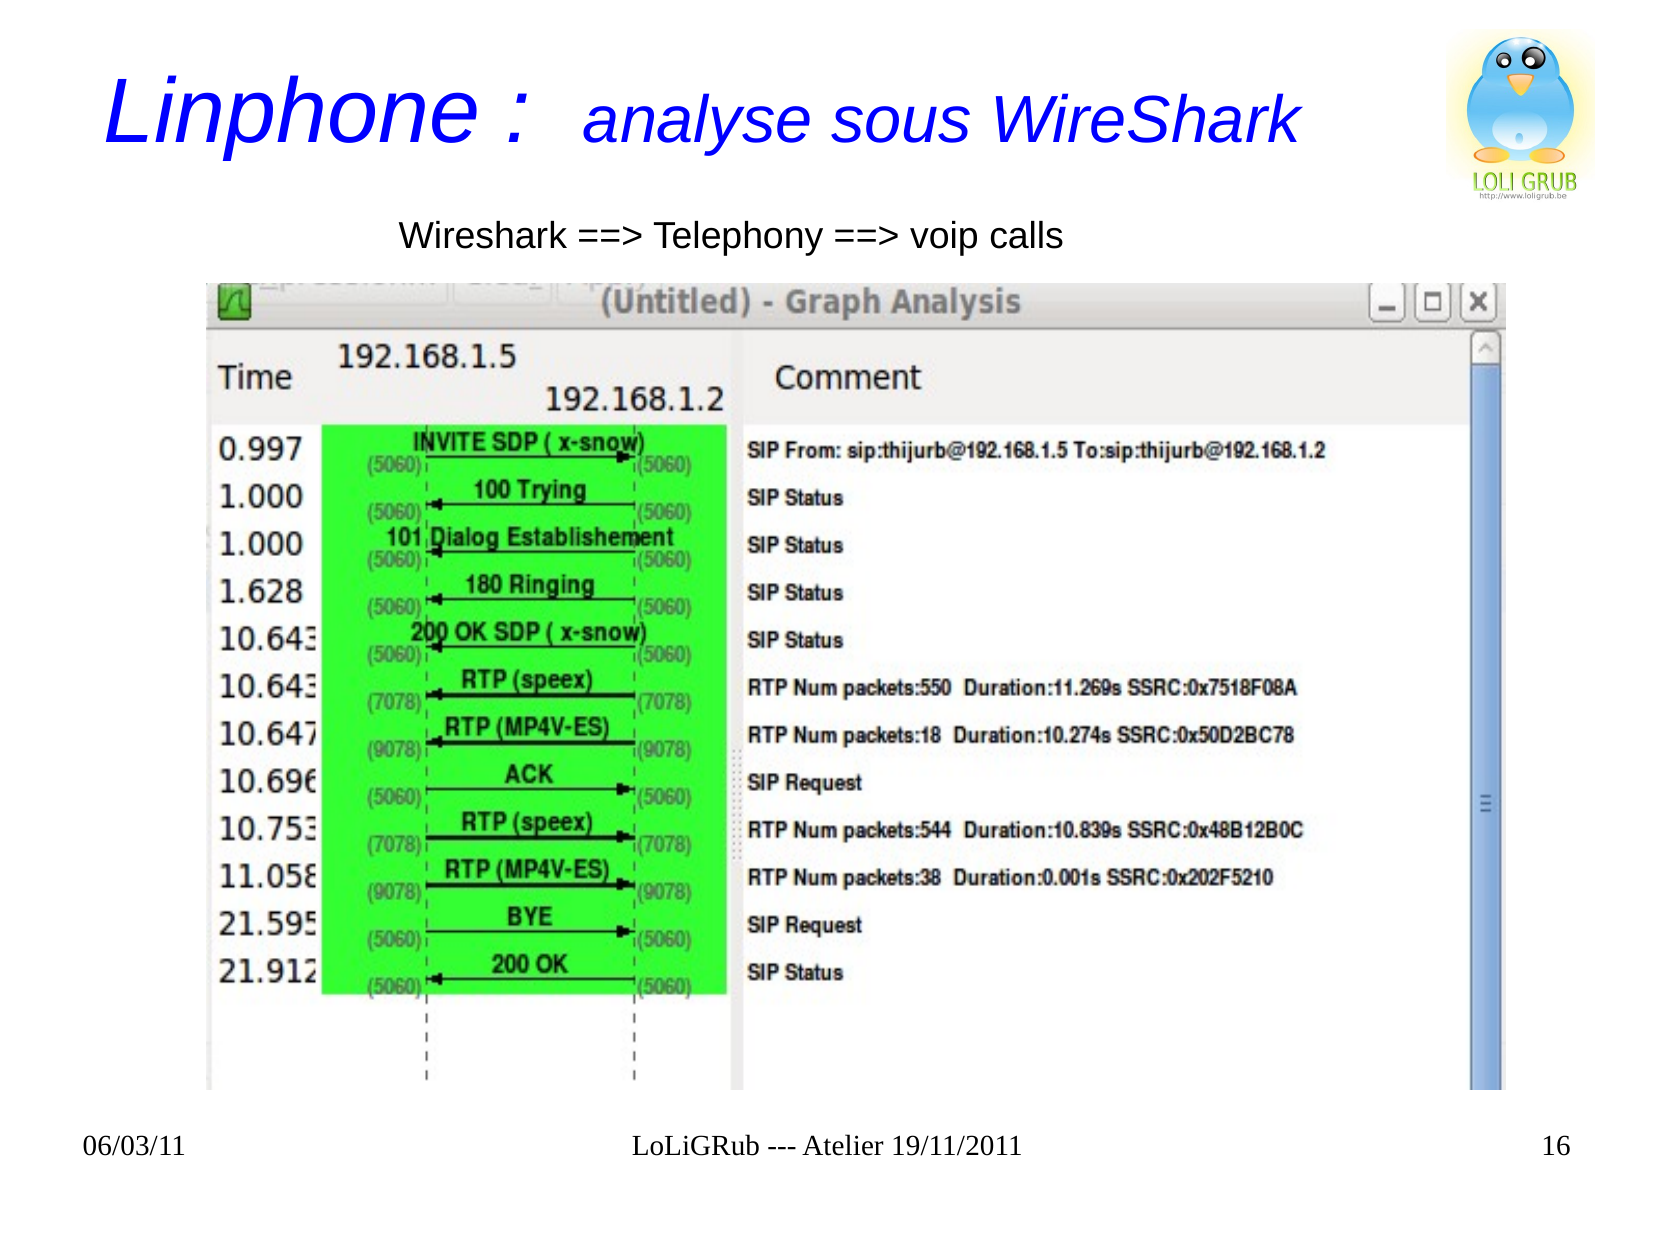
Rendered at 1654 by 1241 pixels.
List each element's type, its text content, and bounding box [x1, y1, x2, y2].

picture [206, 283, 1506, 1090]
text_box Linphone : analyse sous WireShark [156, 94, 173, 142]
text_box Wireshark ==> Telephony ==> voip calls [179, 93, 221, 142]
picture [1446, 29, 1595, 207]
text_box Wireshark ==> Telephony ==> voip calls [383, 206, 460, 268]
text_box Linphone : analyse sous WireShark [176, 94, 191, 142]
text_box Linphone : analyse sous WireShark [88, 51, 147, 207]
